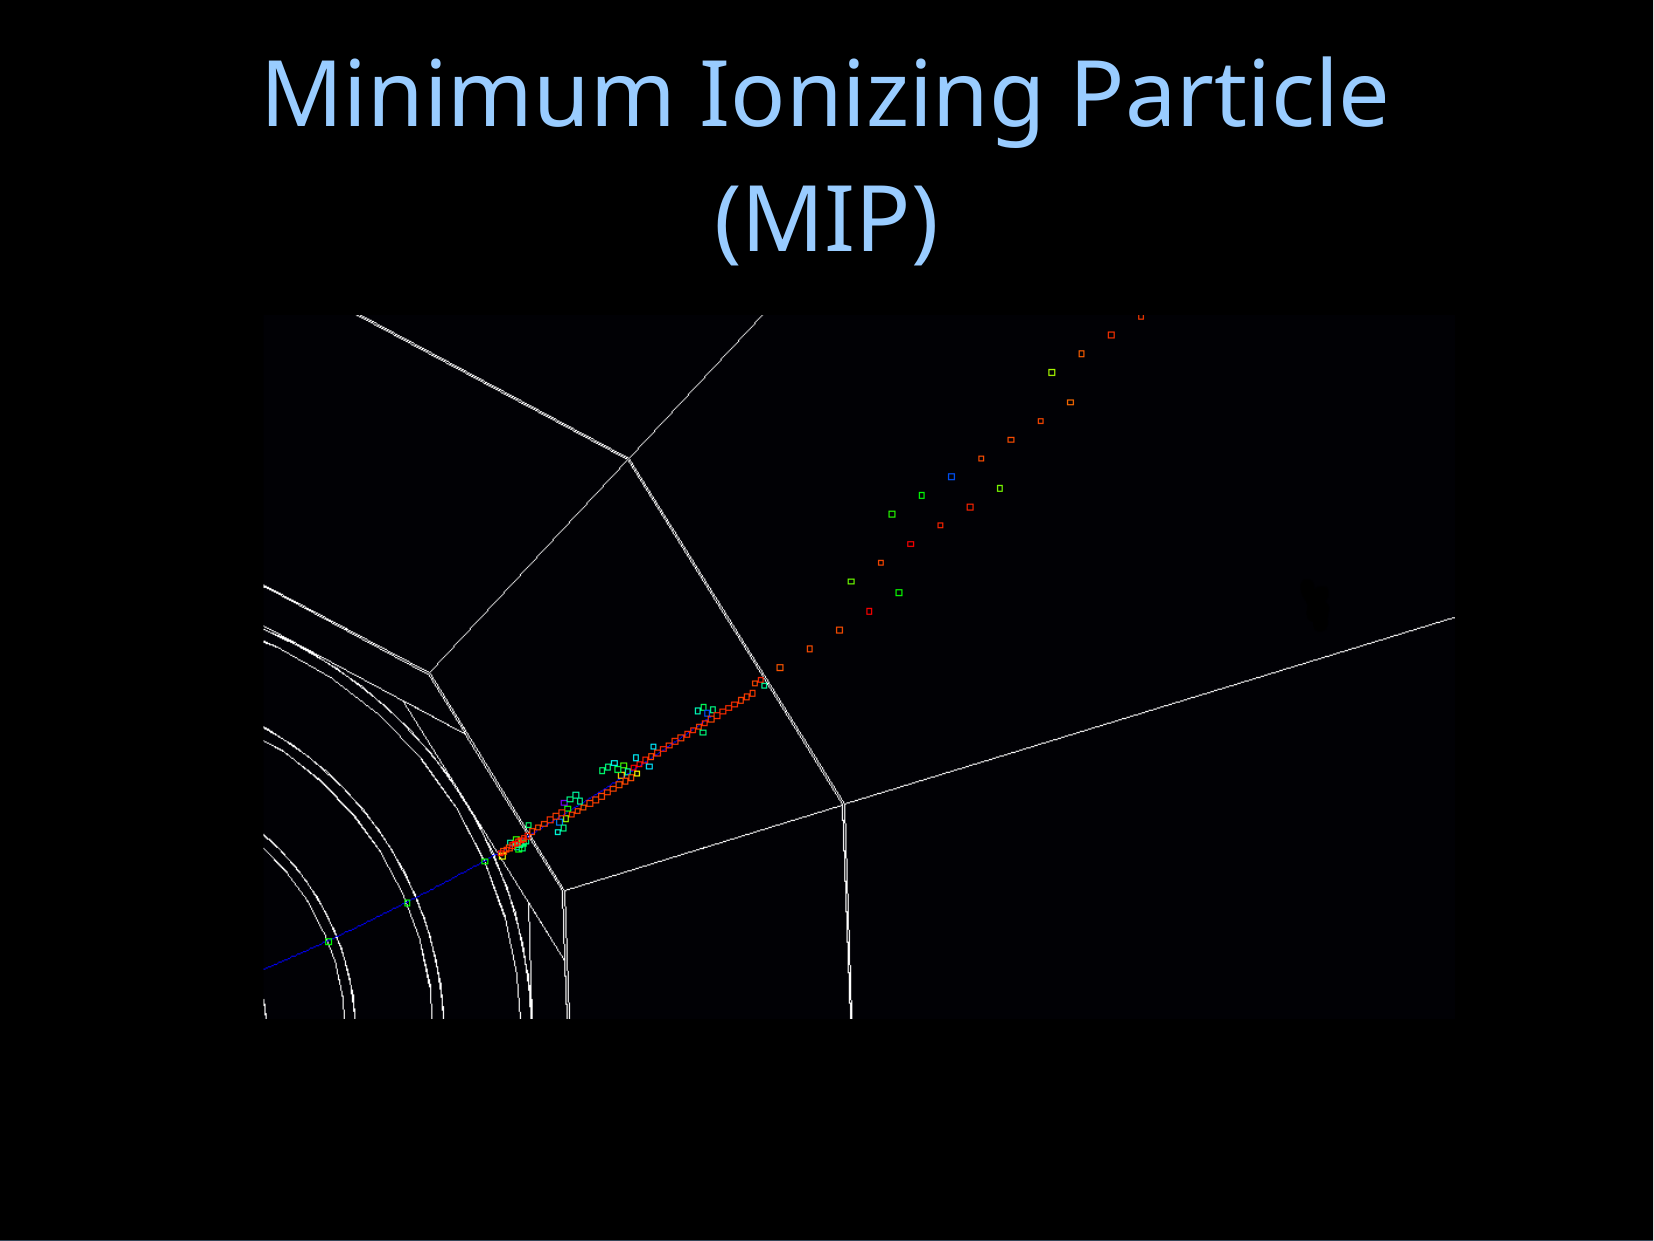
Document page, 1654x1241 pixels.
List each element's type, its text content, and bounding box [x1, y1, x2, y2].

title Minimum Ionizing Particle (MIP) [82, 29, 1571, 277]
picture [261, 315, 1456, 1019]
